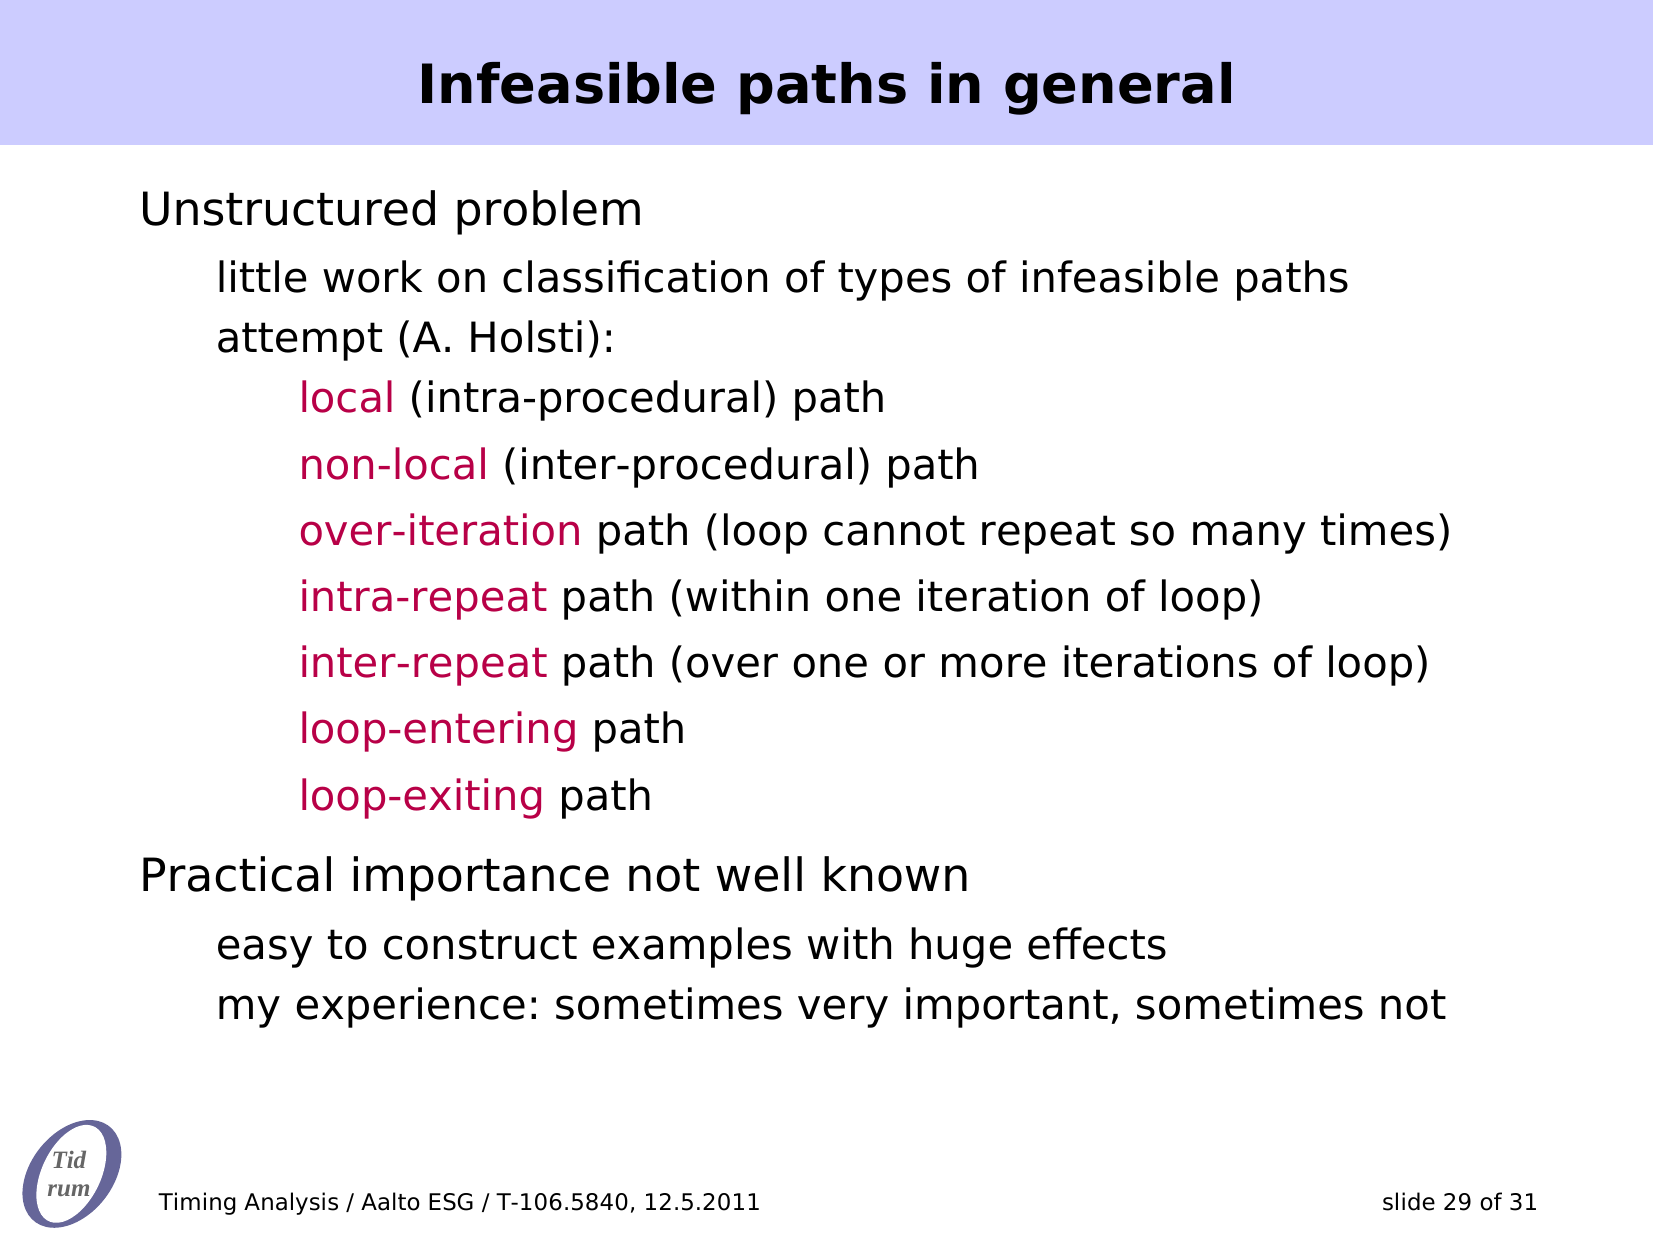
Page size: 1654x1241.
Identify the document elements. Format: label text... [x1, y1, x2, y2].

list Unstructured problem little work on classification of types of infeasible paths attempt (A. Holsti): local (intra-procedural) path non-local (inter-procedural) path over-iteration path (loop cannot repeat so many times) intra-repeat path (within one iteration of loop) inter-repeat path (over one or more iterations of loop) loop-entering path loop-exiting path Practical importance not well known easy to construct examples with huge effects my experience: sometimes very important, sometimes not [121, 182, 1533, 1121]
title Infeasible paths in general [121, 43, 1533, 126]
